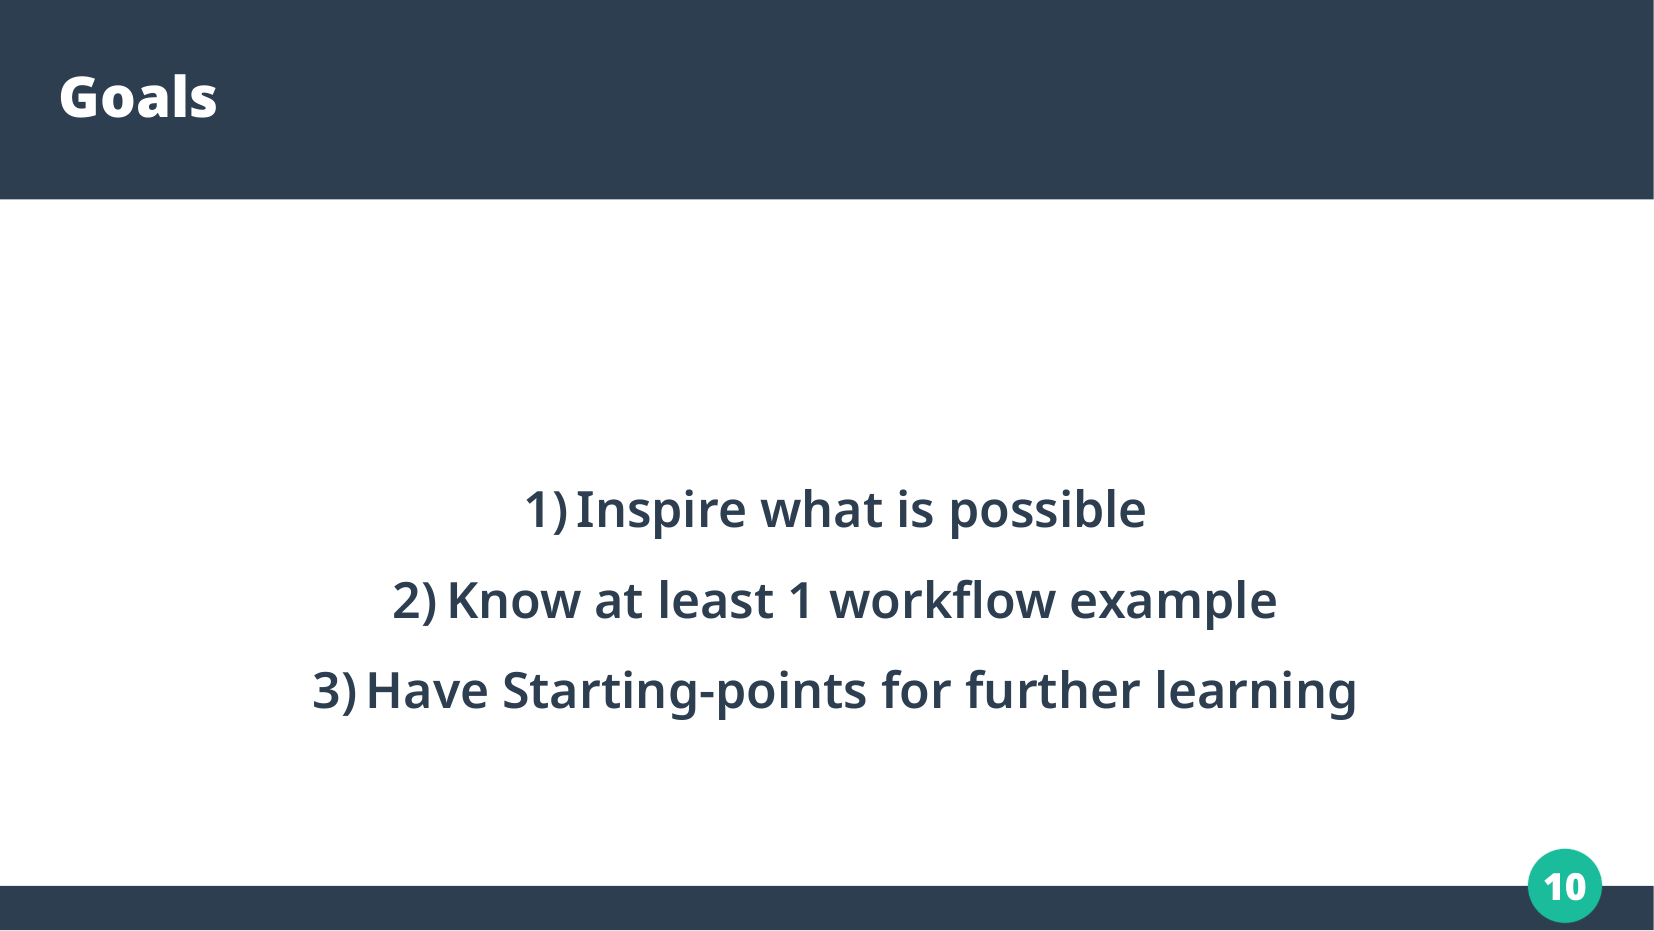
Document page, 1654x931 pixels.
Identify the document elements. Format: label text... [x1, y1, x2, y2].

title Goals [59, 37, 1595, 155]
list Inspire what is possible Know at least 1 workflow example Have Starting-points for further learning [59, 243, 1595, 864]
